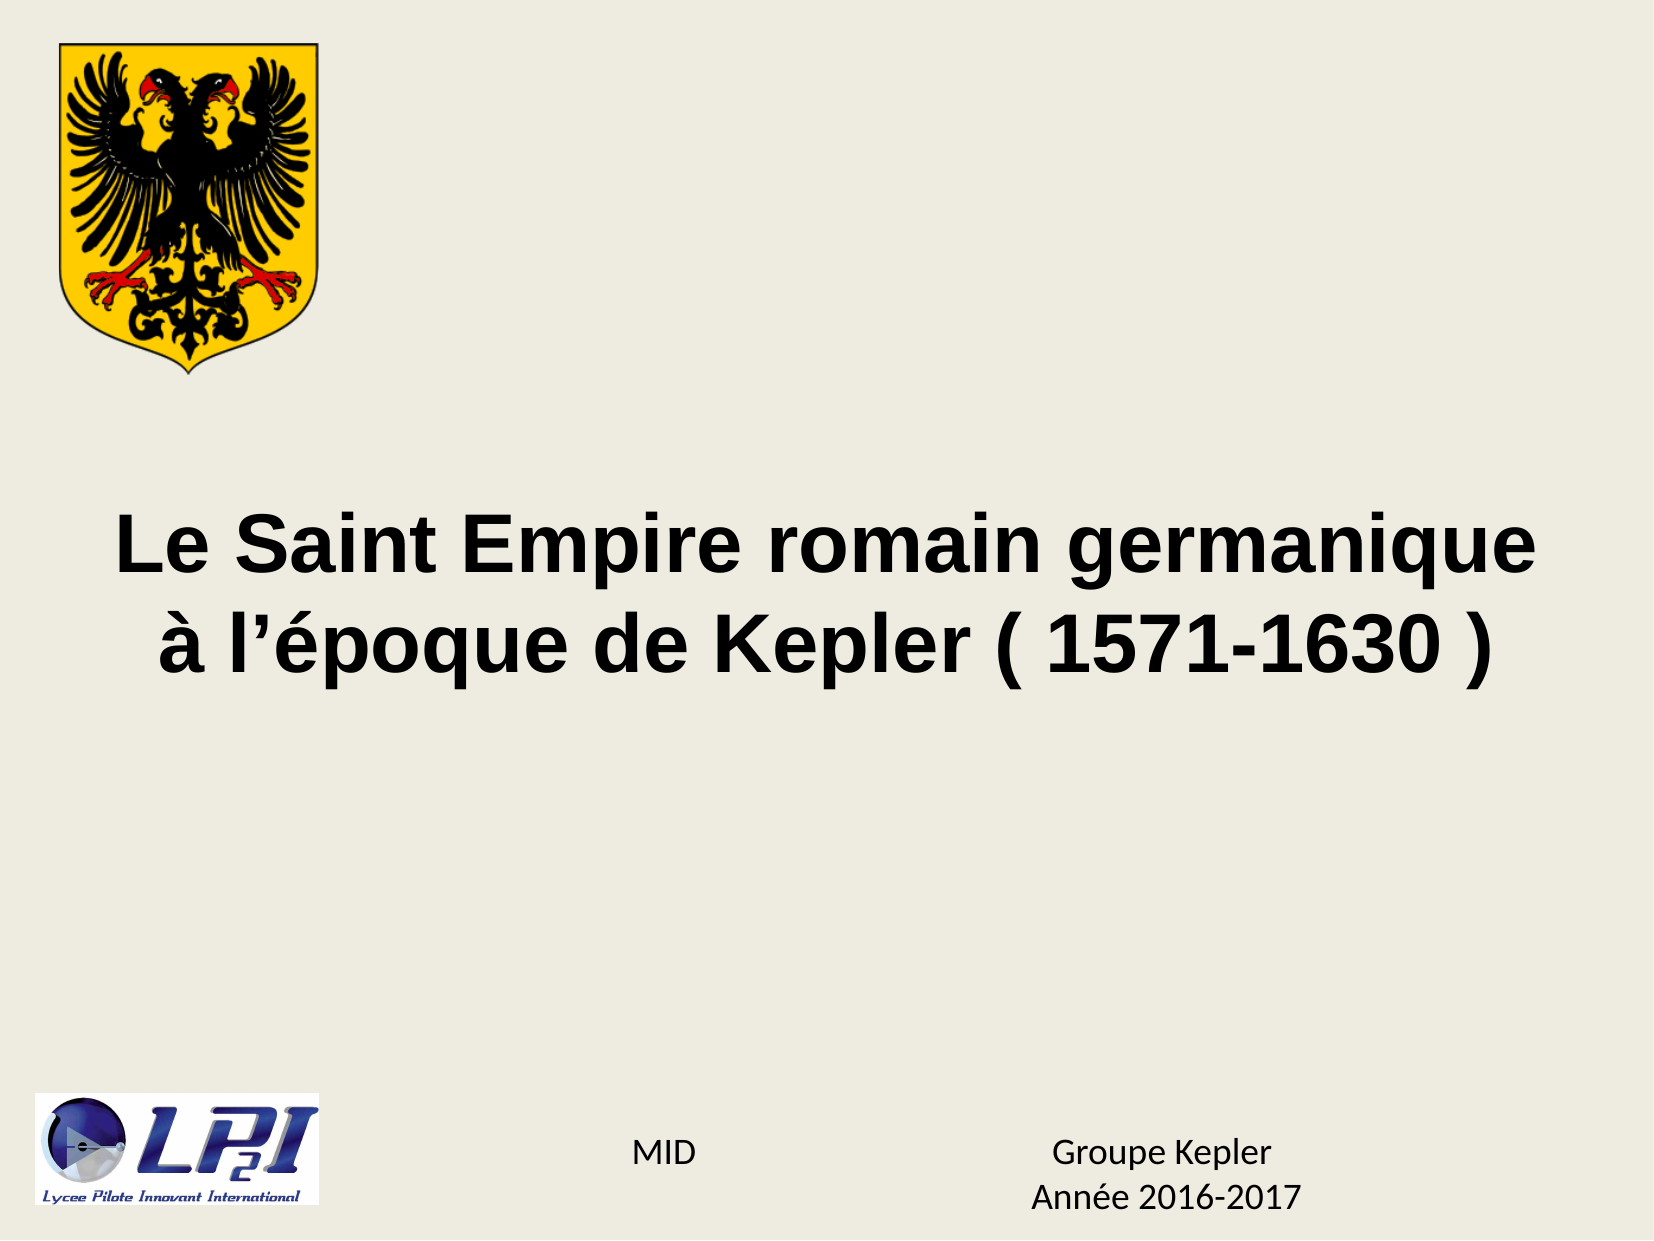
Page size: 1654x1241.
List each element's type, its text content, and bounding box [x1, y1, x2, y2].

text_box [58, 43, 319, 375]
picture [35, 1093, 319, 1205]
subtitle Le Saint Empire romain germanique à l’époque de Kepler ( 1571-1630 ) [82, 112, 1571, 946]
footer MID Groupe Kepler Année 2016-2017 [472, 1119, 1585, 1205]
